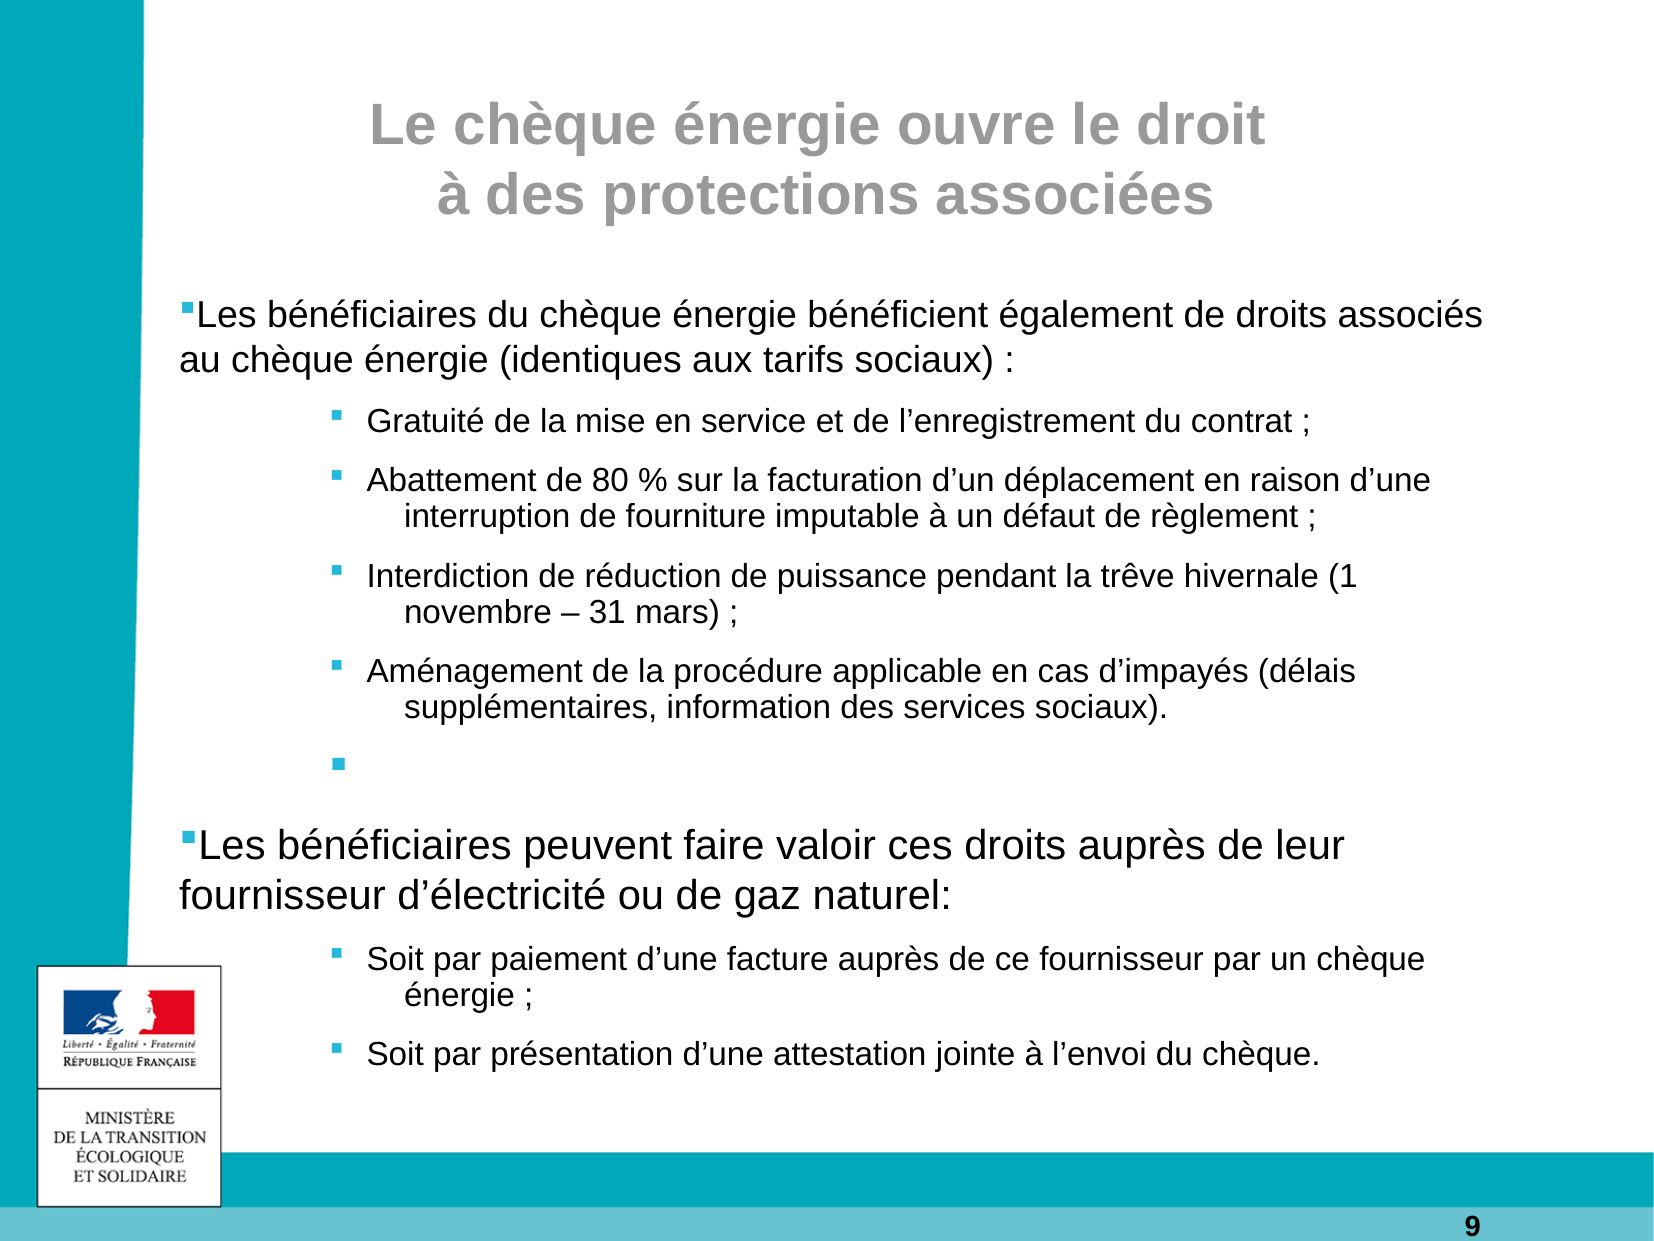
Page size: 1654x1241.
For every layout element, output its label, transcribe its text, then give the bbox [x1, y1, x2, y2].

list Les bénéficiaires du chèque énergie bénéficient également de droits associés au chèque énergie (identiques aux tarifs sociaux) : Gratuité de la mise en service et de l’enregistrement du contrat ; Abattement de 80 % sur la facturation d’un déplacement en raison d’une interruption de fourniture imputable à un défaut de règlement ; Interdiction de réduction de puissance pendant la trêve hivernale (1 novembre – 31 mars) ; Aménagement de la procédure applicable en cas d’impayés (délais supplémentaires, information des services sociaux). Les bénéficiaires peuvent faire valoir ces droits auprès de leur fournisseur d’électricité ou de gaz naturel: Soit par paiement d’une facture auprès de ce fournisseur par un chèque énergie ; Soit par présentation d’une attestation jointe à l’envoi du chèque. [179, 290, 1509, 1081]
title Le chèque énergie ouvre le droit à des protections associées [82, 49, 1571, 257]
text_box [1464, 1207, 1629, 1241]
